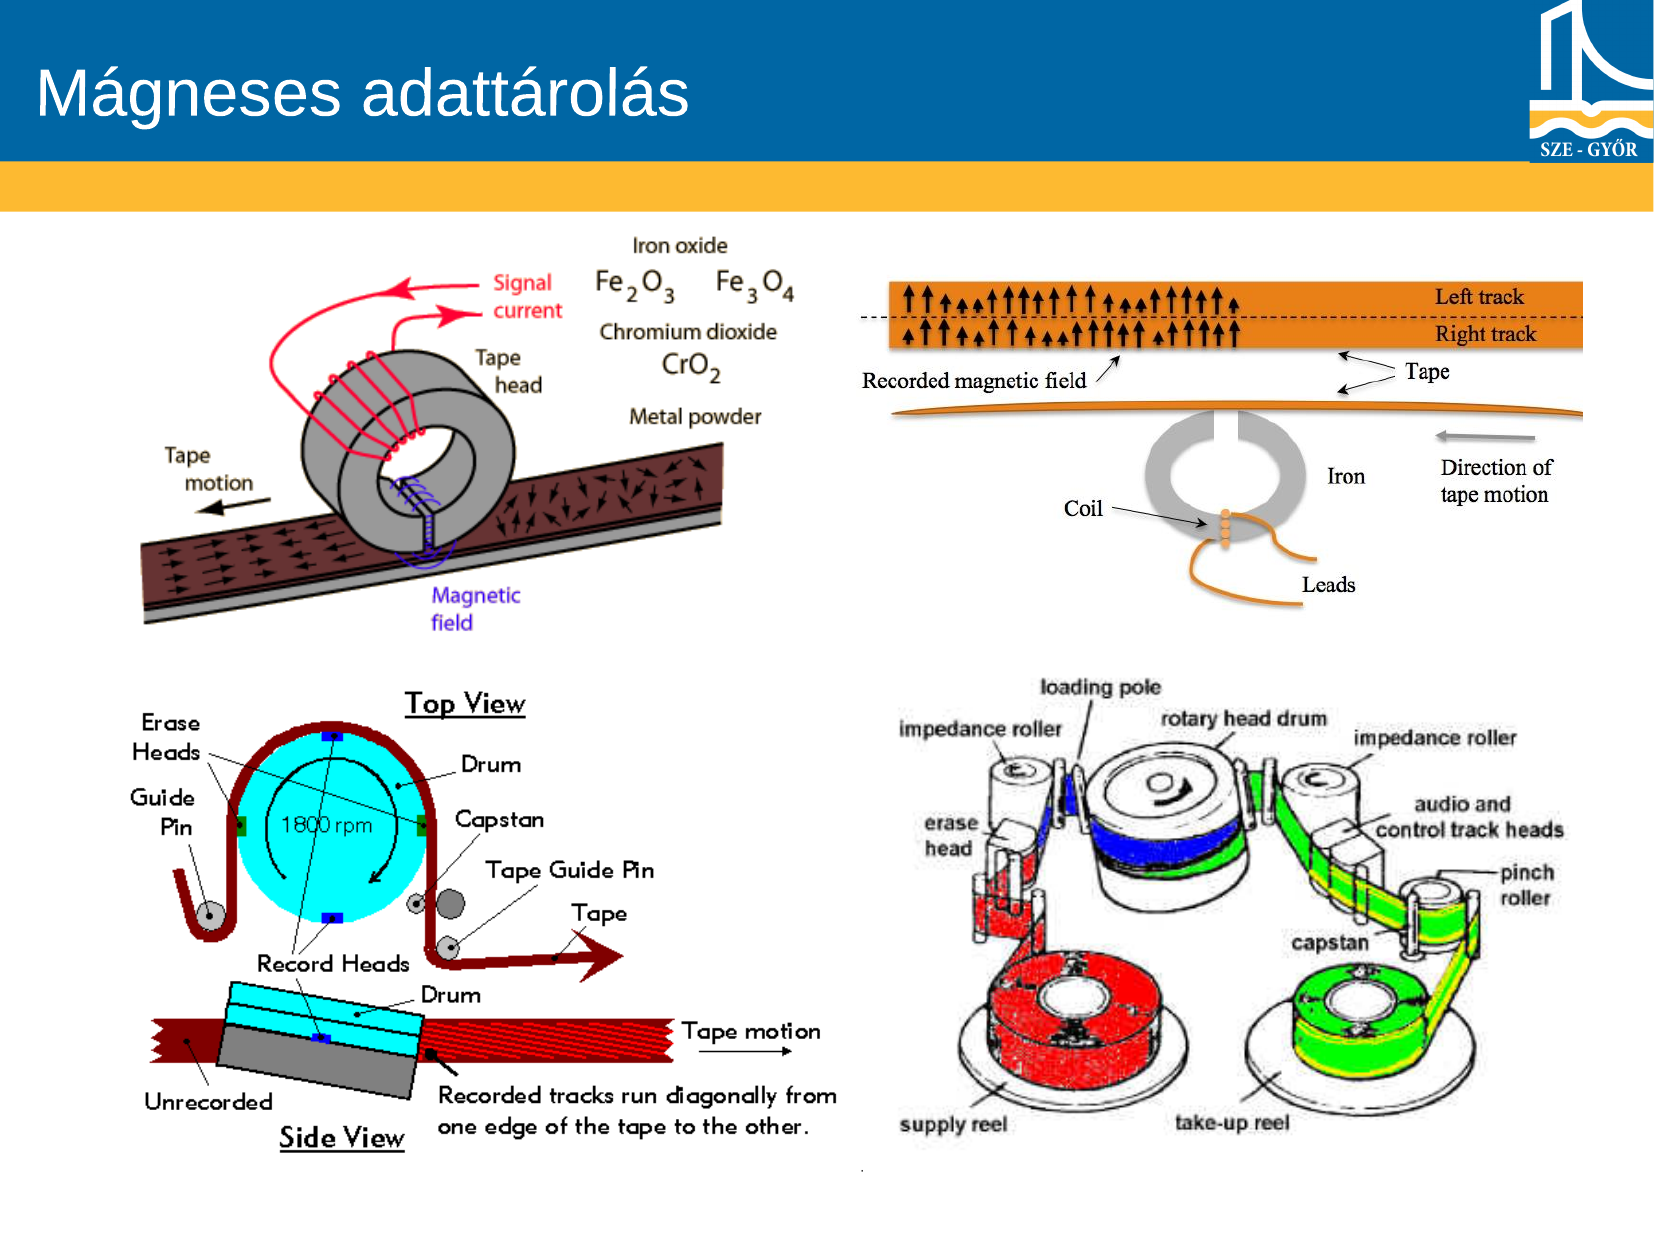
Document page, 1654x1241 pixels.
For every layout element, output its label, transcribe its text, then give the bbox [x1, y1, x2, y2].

picture [123, 673, 863, 1173]
picture [884, 649, 1571, 1165]
picture [1529, 0, 1654, 163]
text_box Mágneses adattárolás [34, 48, 1524, 144]
picture [856, 259, 1583, 626]
picture [118, 224, 804, 662]
